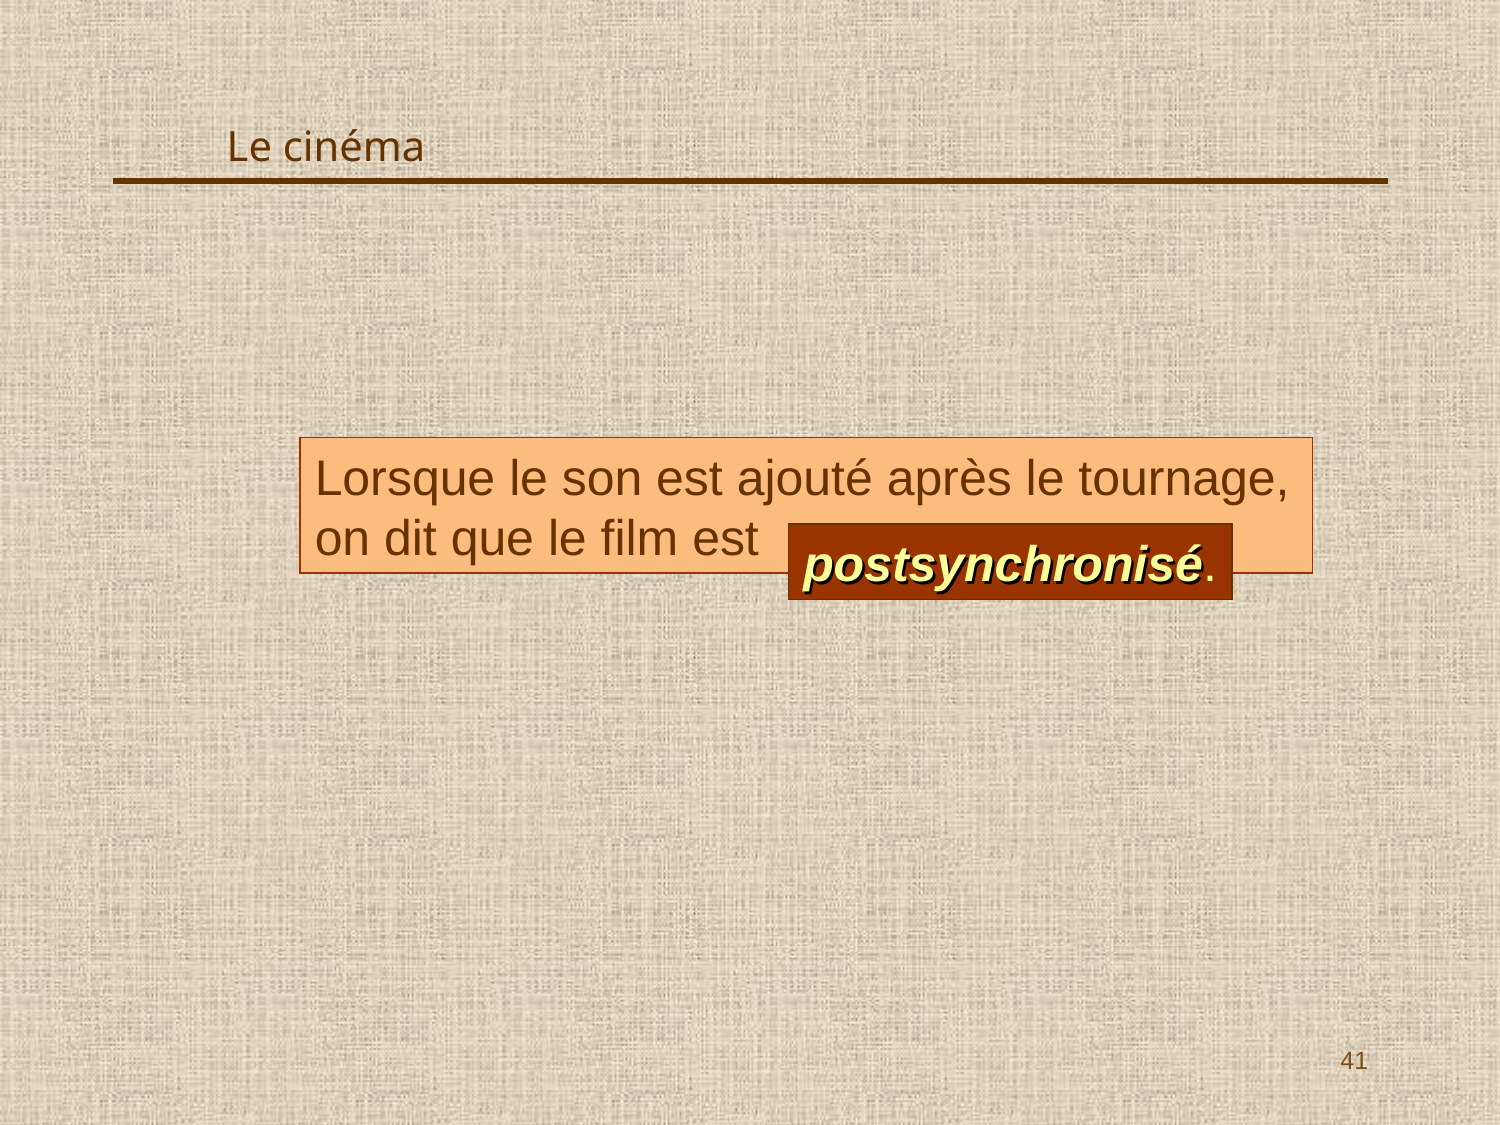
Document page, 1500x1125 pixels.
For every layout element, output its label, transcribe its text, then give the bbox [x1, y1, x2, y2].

text_box postsynchronisé. [788, 524, 1233, 600]
picture [0, 0, 1500, 1125]
text_box Lorsque le son est ajouté après le tournage, on dit que le film est [299, 437, 1313, 573]
text_box Le cinéma [211, 112, 441, 178]
